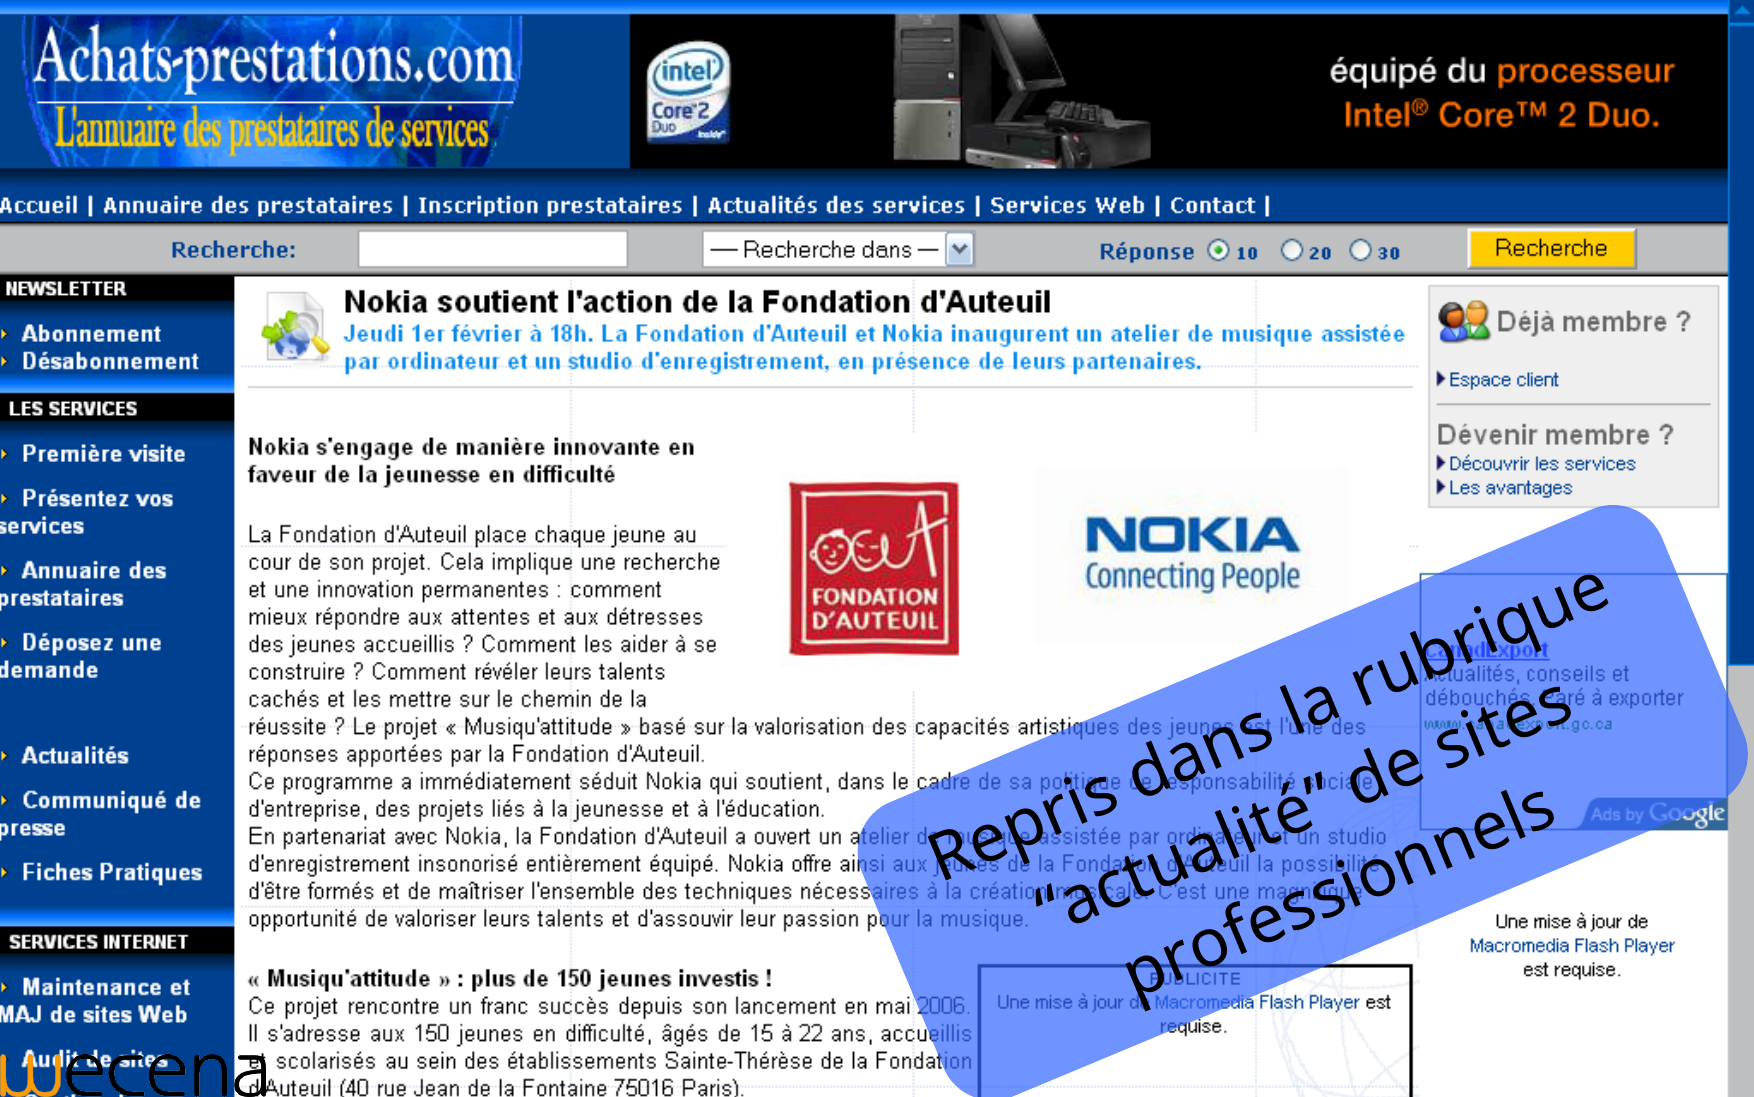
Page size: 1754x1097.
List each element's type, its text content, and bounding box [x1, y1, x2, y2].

picture [0, 0, 1754, 1097]
text_box Repris dans la rubrique “actualité” de sites professionnels [857, 504, 1748, 1097]
